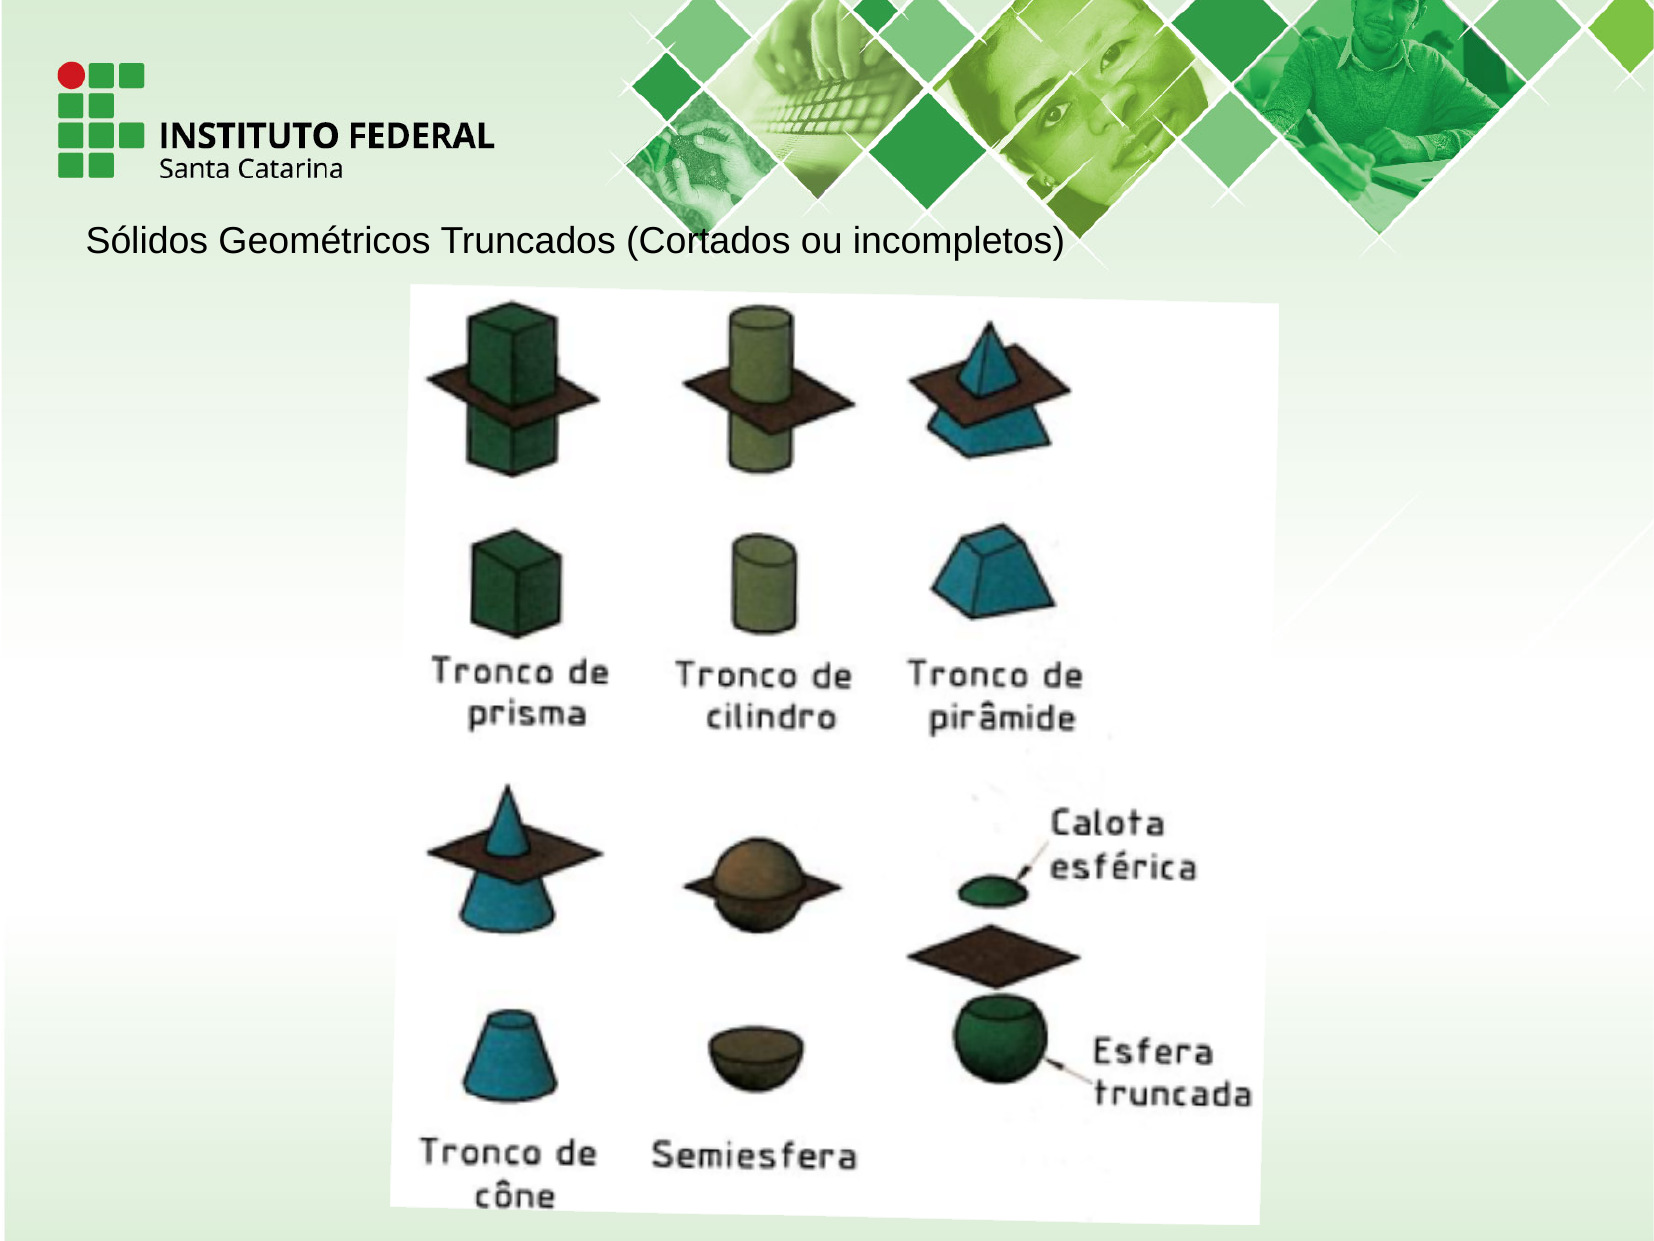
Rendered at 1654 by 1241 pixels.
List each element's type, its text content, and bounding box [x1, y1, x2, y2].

text_box Sólidos Geométricos Truncados (Cortados ou incompletos) [70, 212, 1264, 312]
picture [1, 0, 1654, 1241]
